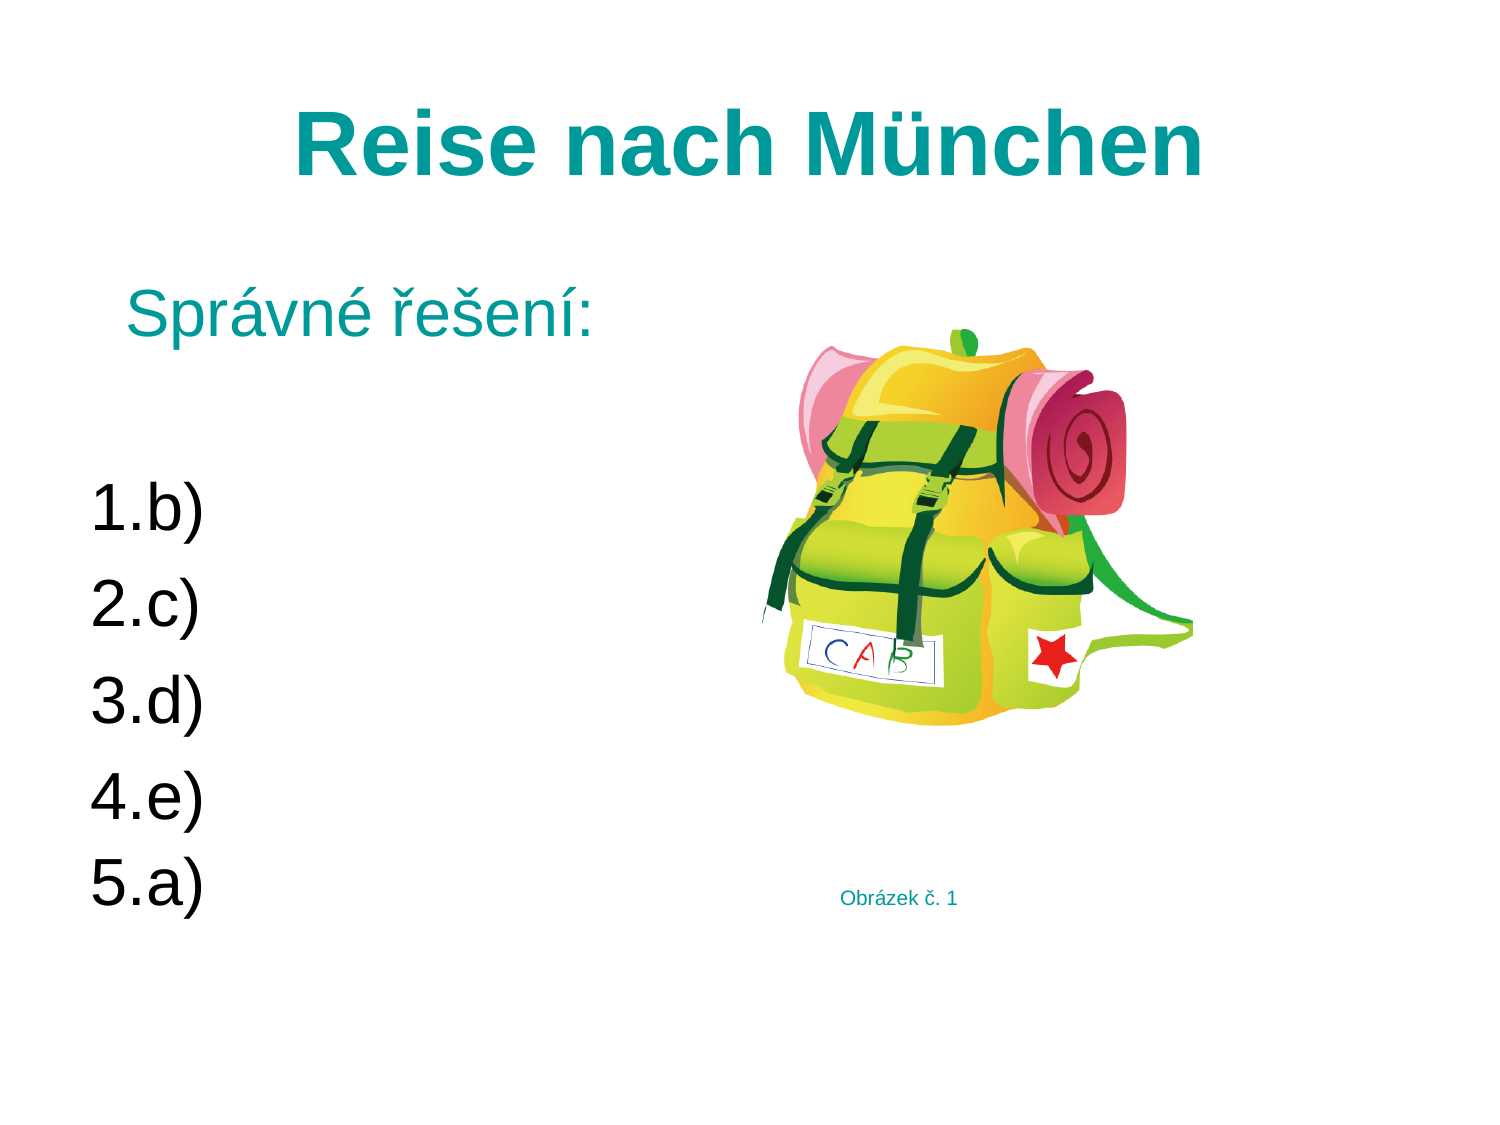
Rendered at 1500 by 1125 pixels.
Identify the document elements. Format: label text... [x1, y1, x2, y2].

picture [761, 269, 1193, 878]
list Správné řešení: b) c) d) e) a) Obrázek č. 1 [75, 262, 1426, 1006]
title Reise nach München [75, 45, 1426, 233]
